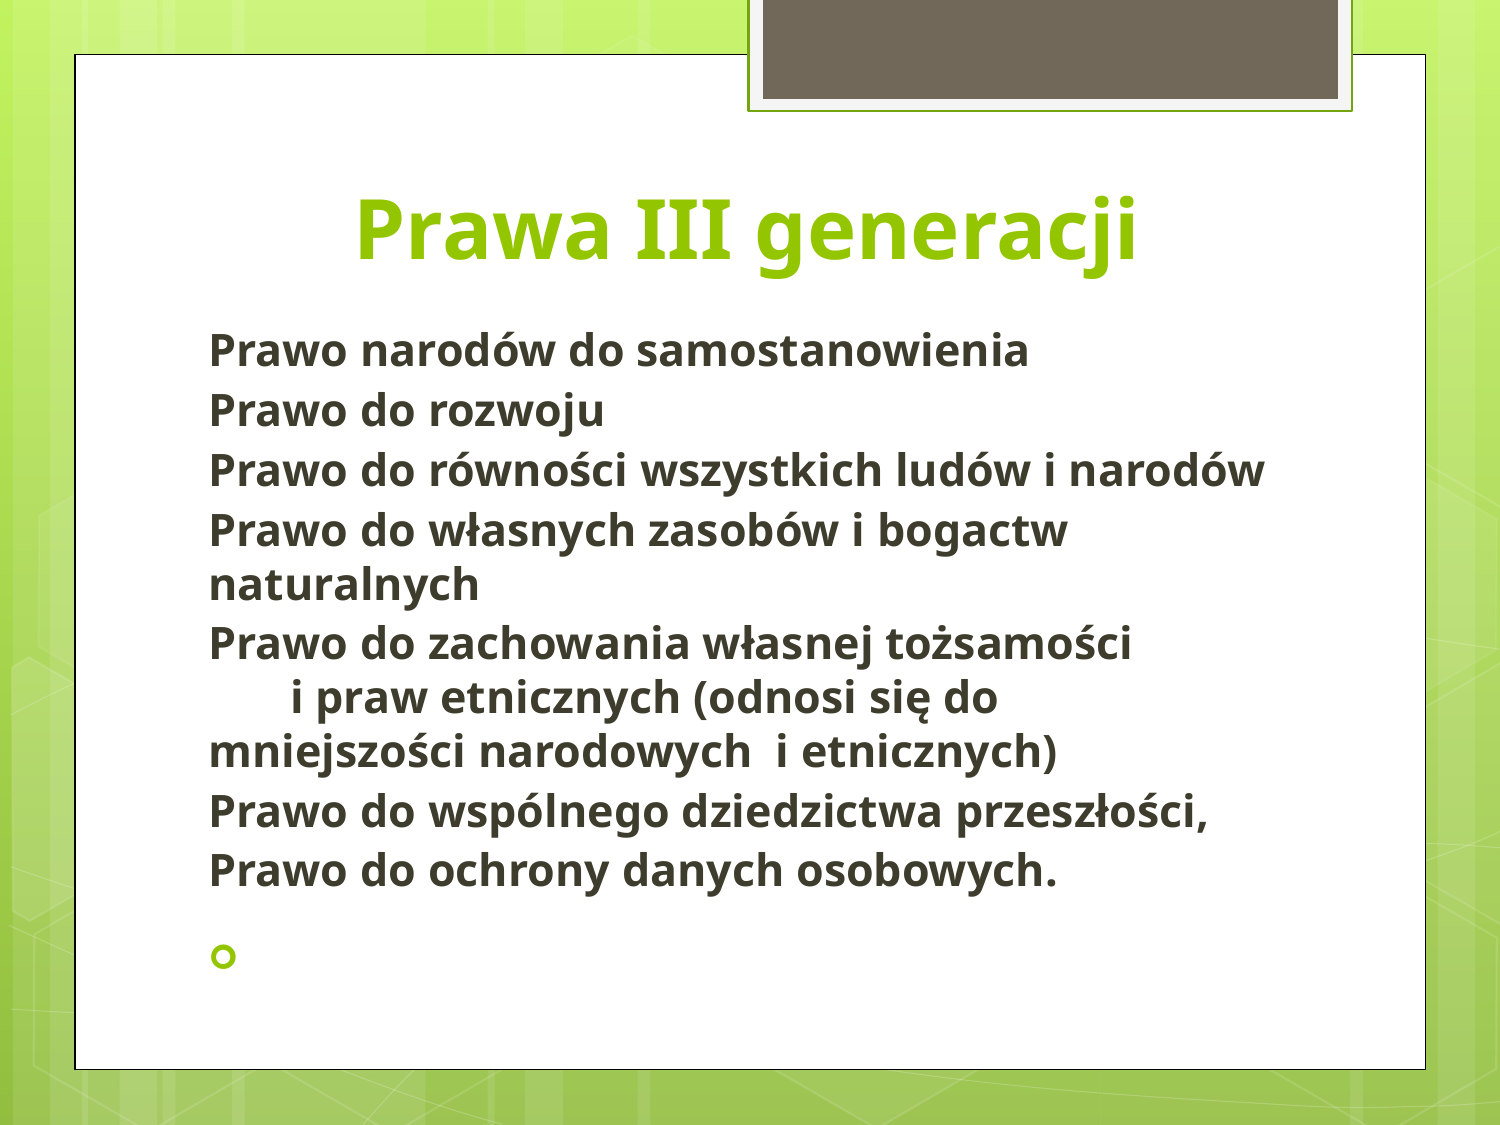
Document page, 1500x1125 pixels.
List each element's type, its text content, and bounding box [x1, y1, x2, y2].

list Prawo narodów do samostanowienia Prawo do rozwoju Prawo do równości wszystkich ludów i narodów Prawo do własnych zasobów i bogactw naturalnych Prawo do zachowania własnej tożsamości i praw etnicznych (odnosi się do mniejszości narodowych i etnicznych) Prawo do wspólnego dziedzictwa przeszłości, Prawo do ochrony danych osobowych. [171, 314, 1283, 957]
title Prawa III generacji [171, 168, 1324, 357]
